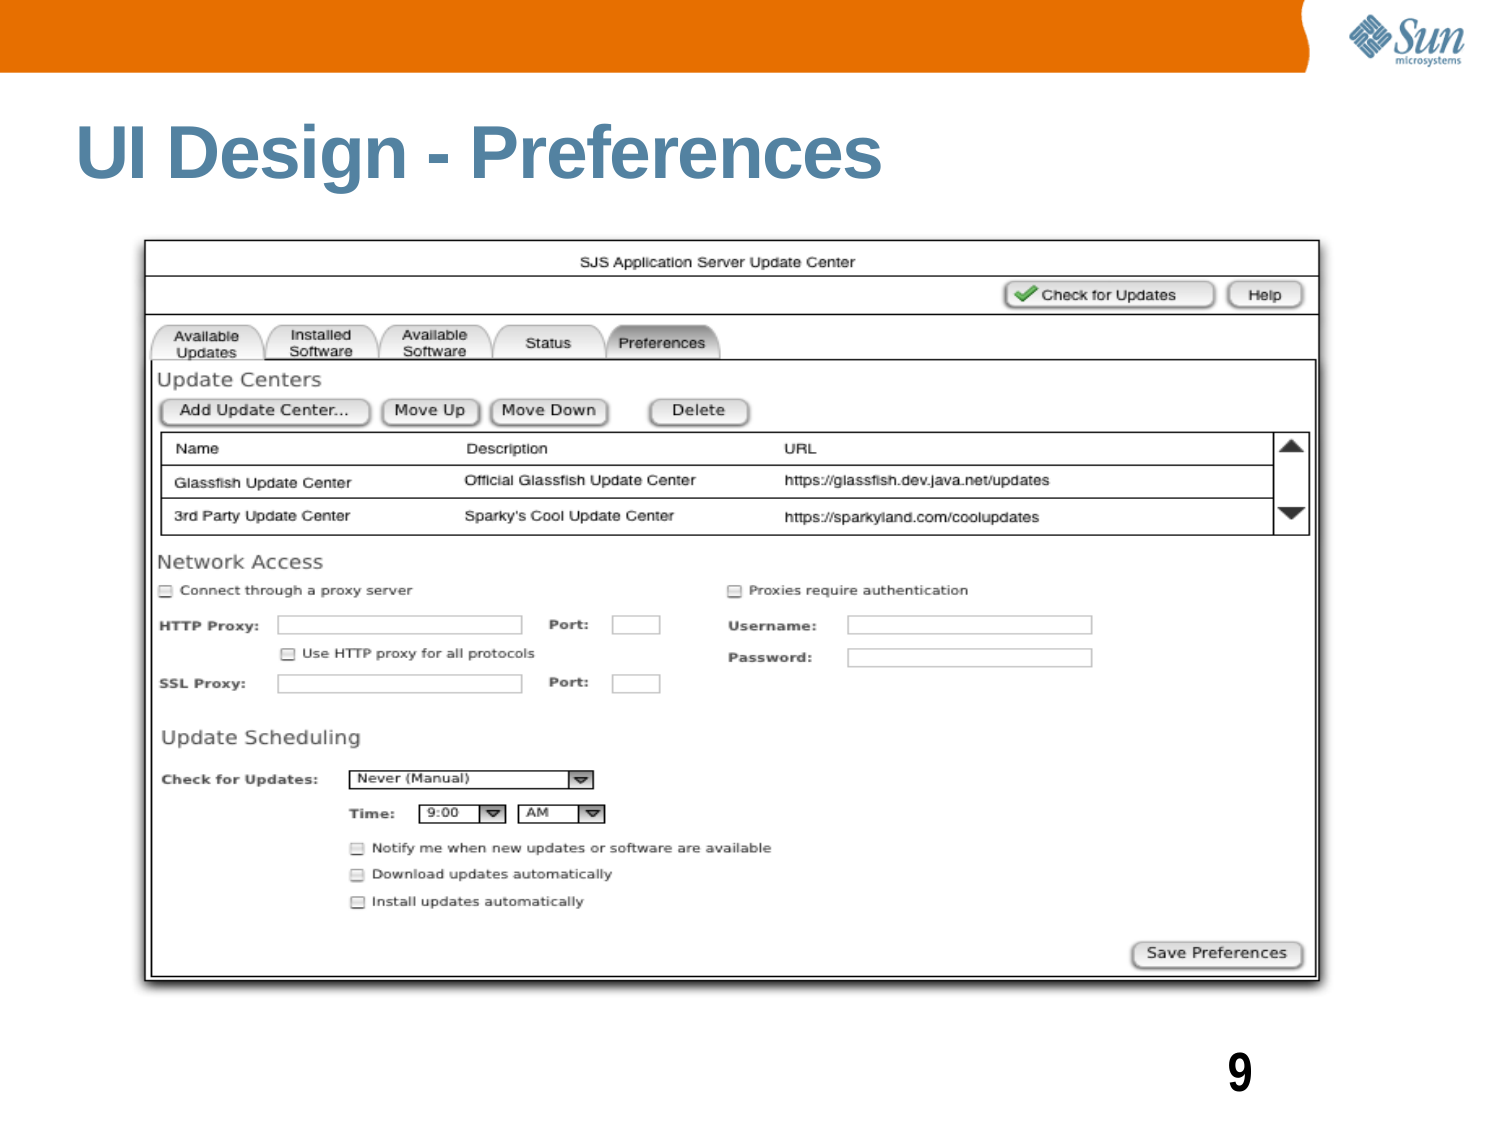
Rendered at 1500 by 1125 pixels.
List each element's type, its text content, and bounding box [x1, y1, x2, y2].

title UI Design - Preferences [75, 117, 1438, 232]
picture [112, 218, 1351, 1013]
picture [0, 0, 1500, 75]
